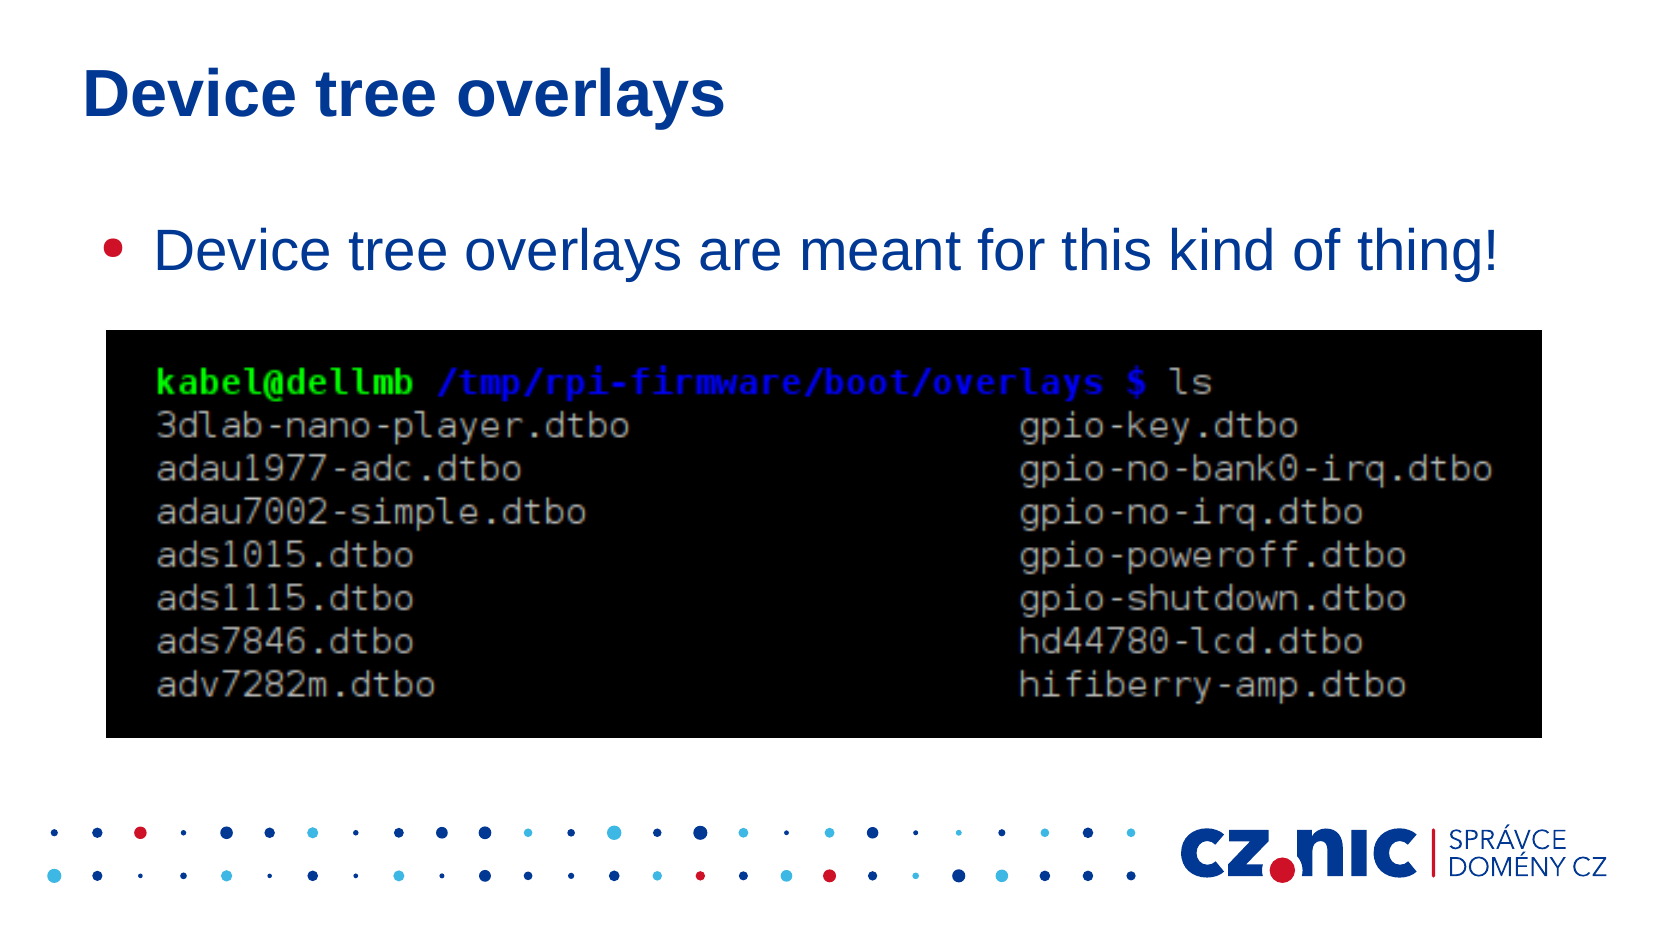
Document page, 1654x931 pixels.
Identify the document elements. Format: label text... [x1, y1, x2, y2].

title Device tree overlays [82, 53, 1571, 133]
list Device tree overlays are meant for this kind of thing! [82, 217, 1571, 758]
picture [106, 330, 1542, 738]
